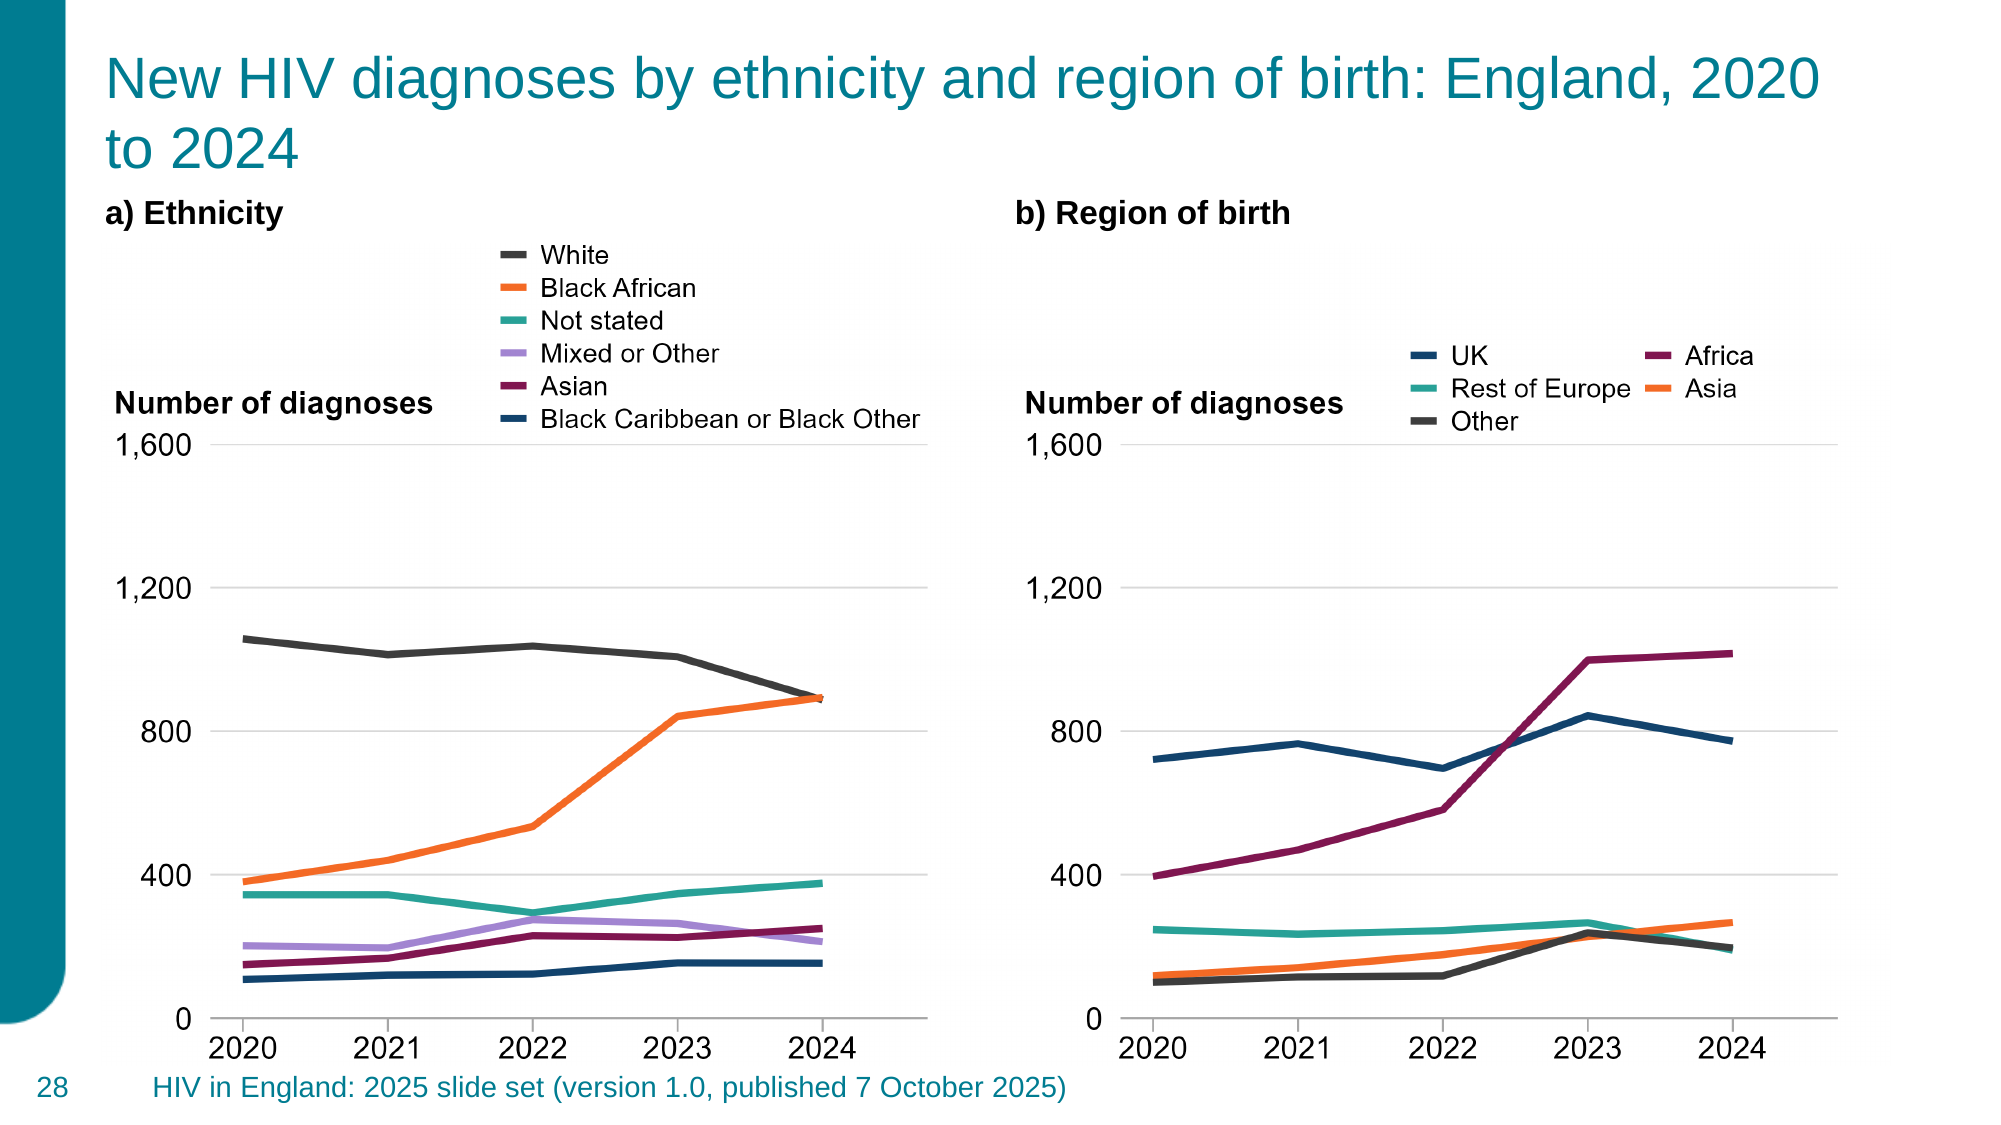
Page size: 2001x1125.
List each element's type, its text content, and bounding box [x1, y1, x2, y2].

title New HIV diagnoses by ethnicity and region of birth: England, 2020 to 2024 [90, 32, 1891, 175]
picture [101, 243, 1891, 1066]
list a) Ethnicity [90, 183, 916, 259]
text_box [21, 1056, 120, 1117]
list b) Region of birth [999, 183, 1825, 243]
text_box HIV in England: 2025 slide set (version 1.0, published 7 October 2025) [137, 1056, 1780, 1116]
